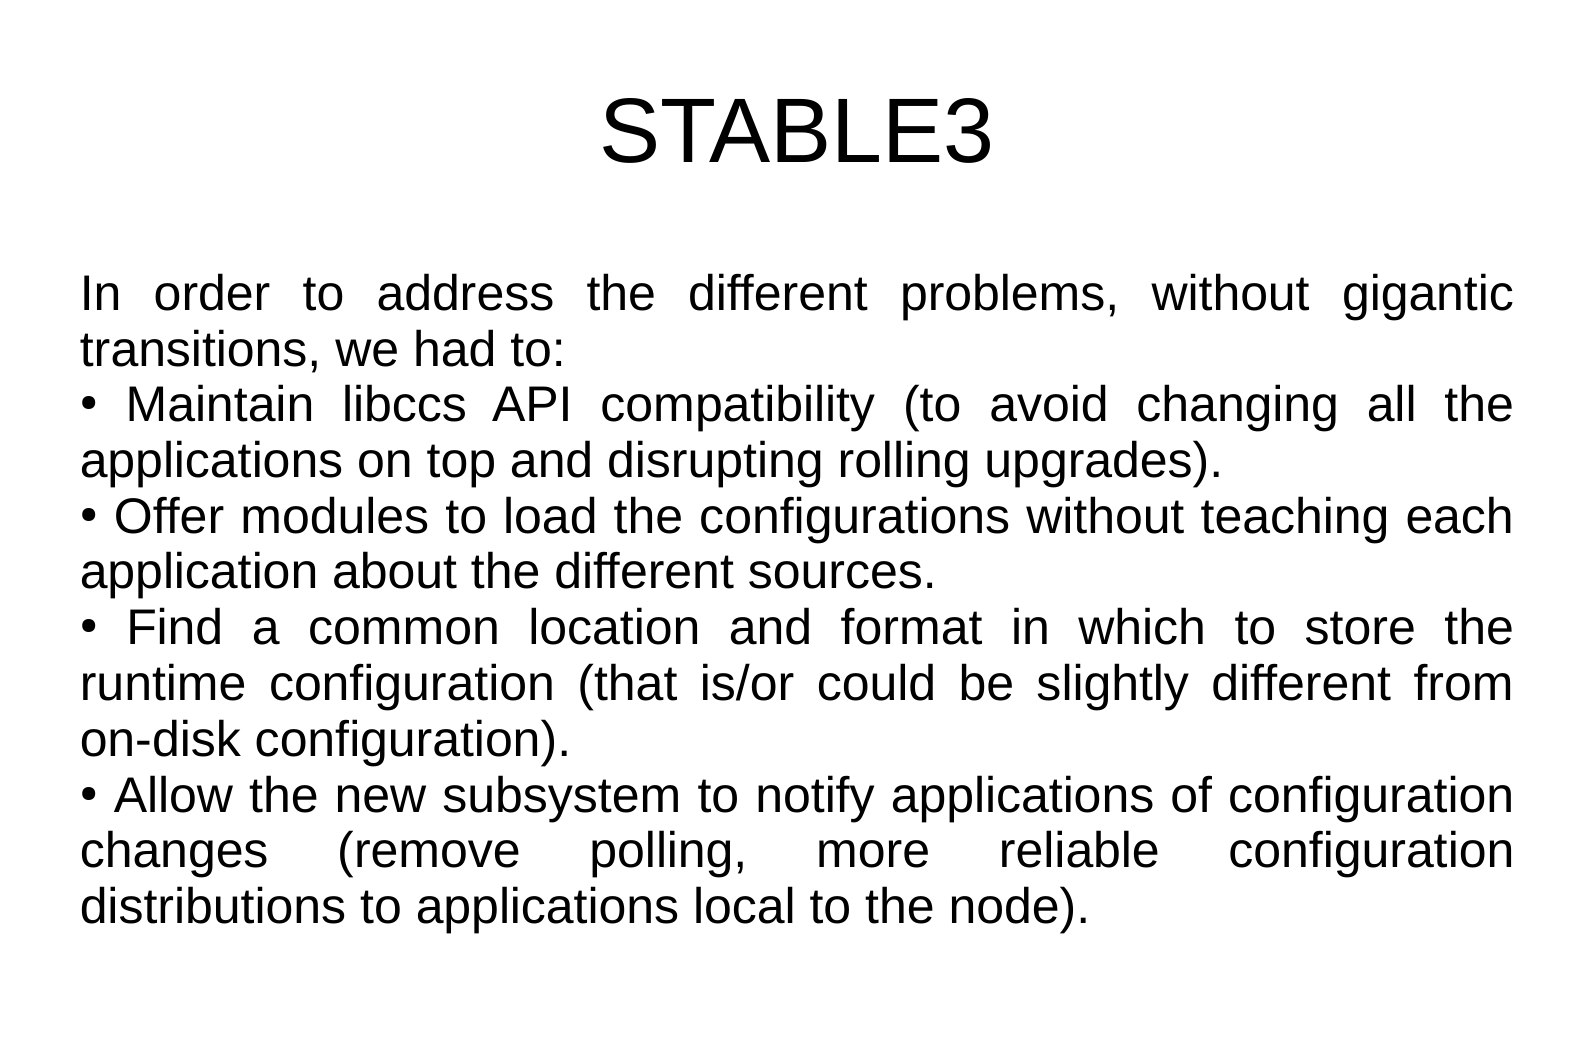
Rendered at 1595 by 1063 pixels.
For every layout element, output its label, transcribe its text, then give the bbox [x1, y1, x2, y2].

subtitle In order to address the different problems, without gigantic transitions, we had to: Maintain libccs API compatibility (to avoid changing all the applications on top and disrupting rolling upgrades). Offer modules to load the configurations without teaching each application about the different sources. Find a common location and format in which to store the runtime configuration (that is/or could be slightly different from on-disk configuration). Allow the new subsystem to notify applications of configuration changes (remove polling, more reliable configuration distributions to applications local to the node). [79, 256, 1515, 943]
title STABLE3 [79, 49, 1515, 213]
